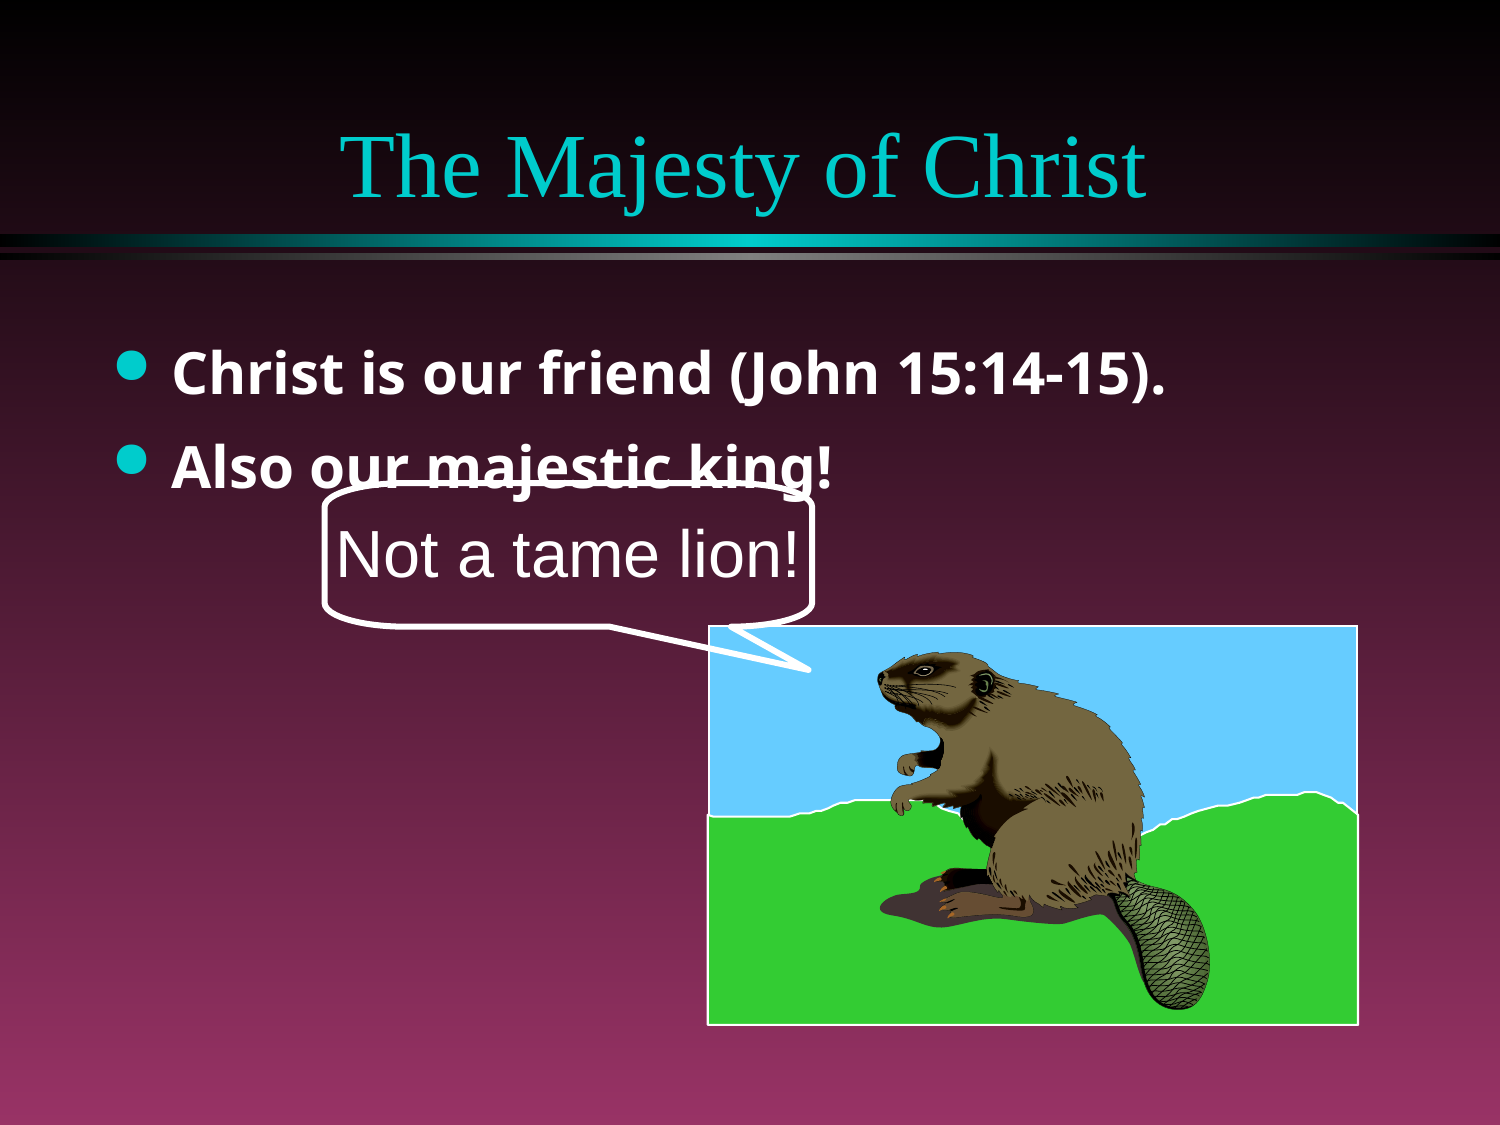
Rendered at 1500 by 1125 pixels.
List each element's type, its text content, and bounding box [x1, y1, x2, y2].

text_box Not a tame lion! [324, 483, 813, 670]
text_box [707, 625, 1359, 1025]
list Christ is our friend (John 15:14-15). Also our majestic king! [99, 324, 1388, 526]
picture [875, 649, 1213, 1013]
title The Majesty of Christ [99, 37, 1388, 225]
